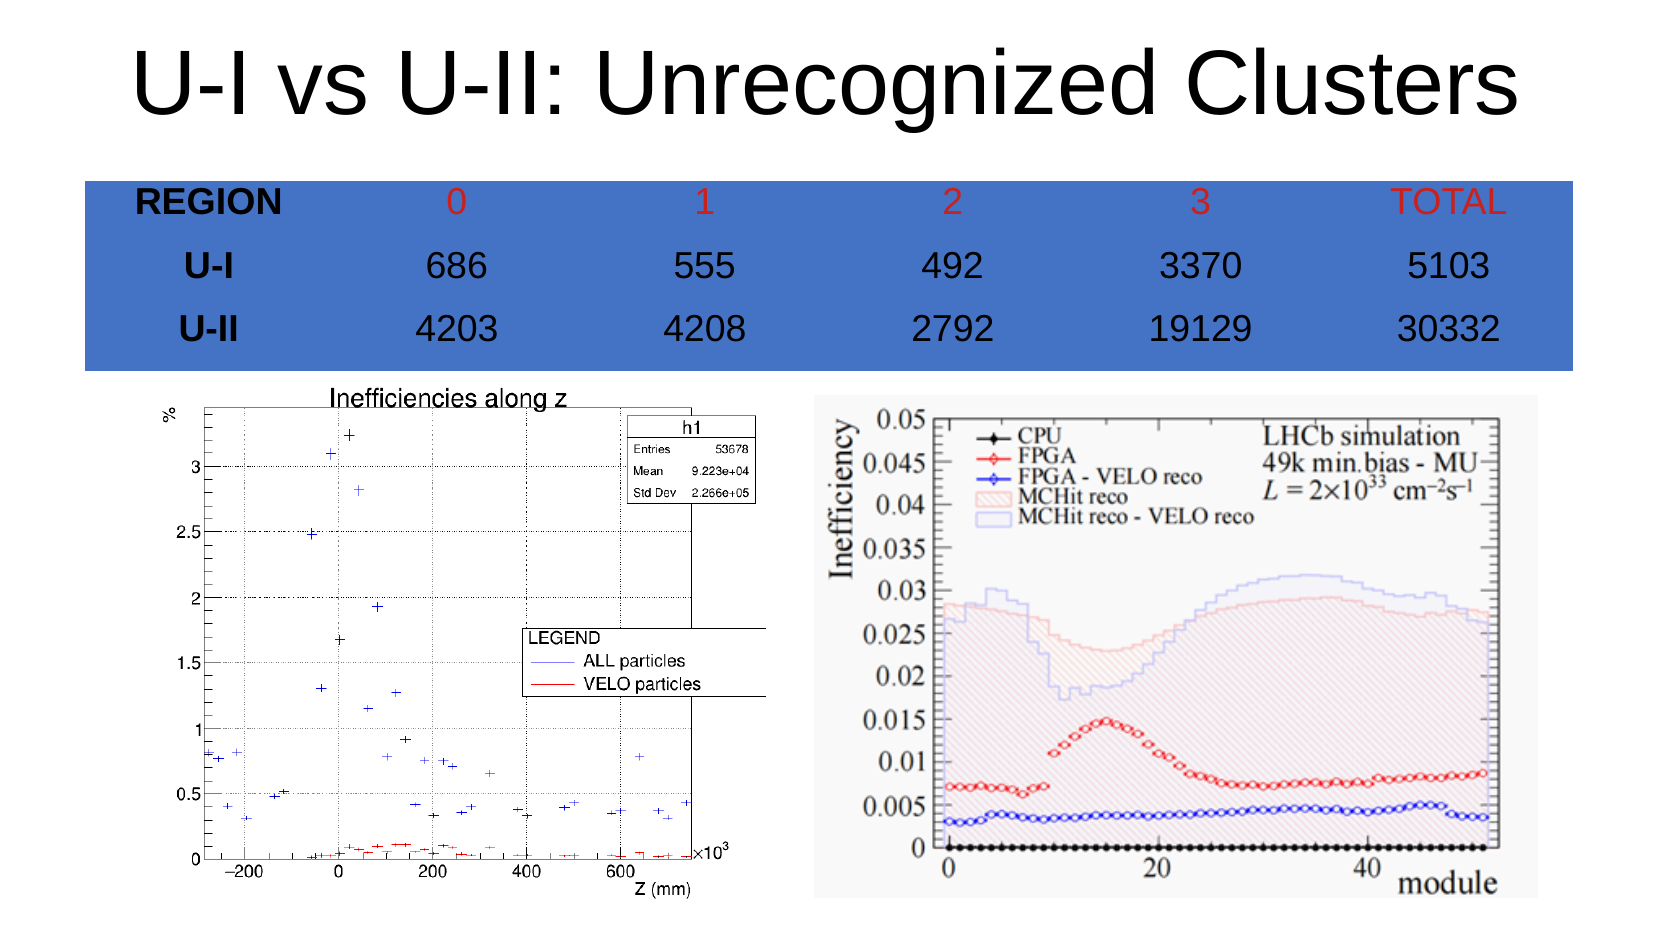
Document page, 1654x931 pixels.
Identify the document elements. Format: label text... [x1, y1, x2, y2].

table_cell 30332 [1324, 308, 1573, 371]
table_cell 3370 [1077, 244, 1324, 308]
table_header 0 [333, 181, 581, 244]
table_cell 4208 [581, 308, 829, 371]
table_cell 5103 [1324, 244, 1573, 308]
picture [814, 395, 1538, 898]
table_header 2 [829, 181, 1077, 244]
table_cell U-II [85, 308, 333, 371]
table_header 1 [581, 181, 829, 244]
title U-I vs U-II: Unrecognized Clusters [82, 0, 1571, 156]
picture [131, 383, 766, 913]
table_header REGION [85, 181, 333, 244]
table_header 3 [1077, 181, 1324, 244]
table_cell 19129 [1077, 308, 1324, 371]
table_cell 4203 [333, 308, 581, 371]
table_cell 686 [333, 244, 581, 308]
table_cell U-I [85, 244, 333, 308]
table_header TOTAL [1324, 181, 1573, 244]
table_cell 2792 [829, 308, 1077, 371]
table_cell 492 [829, 244, 1077, 308]
table_cell 555 [581, 244, 829, 308]
